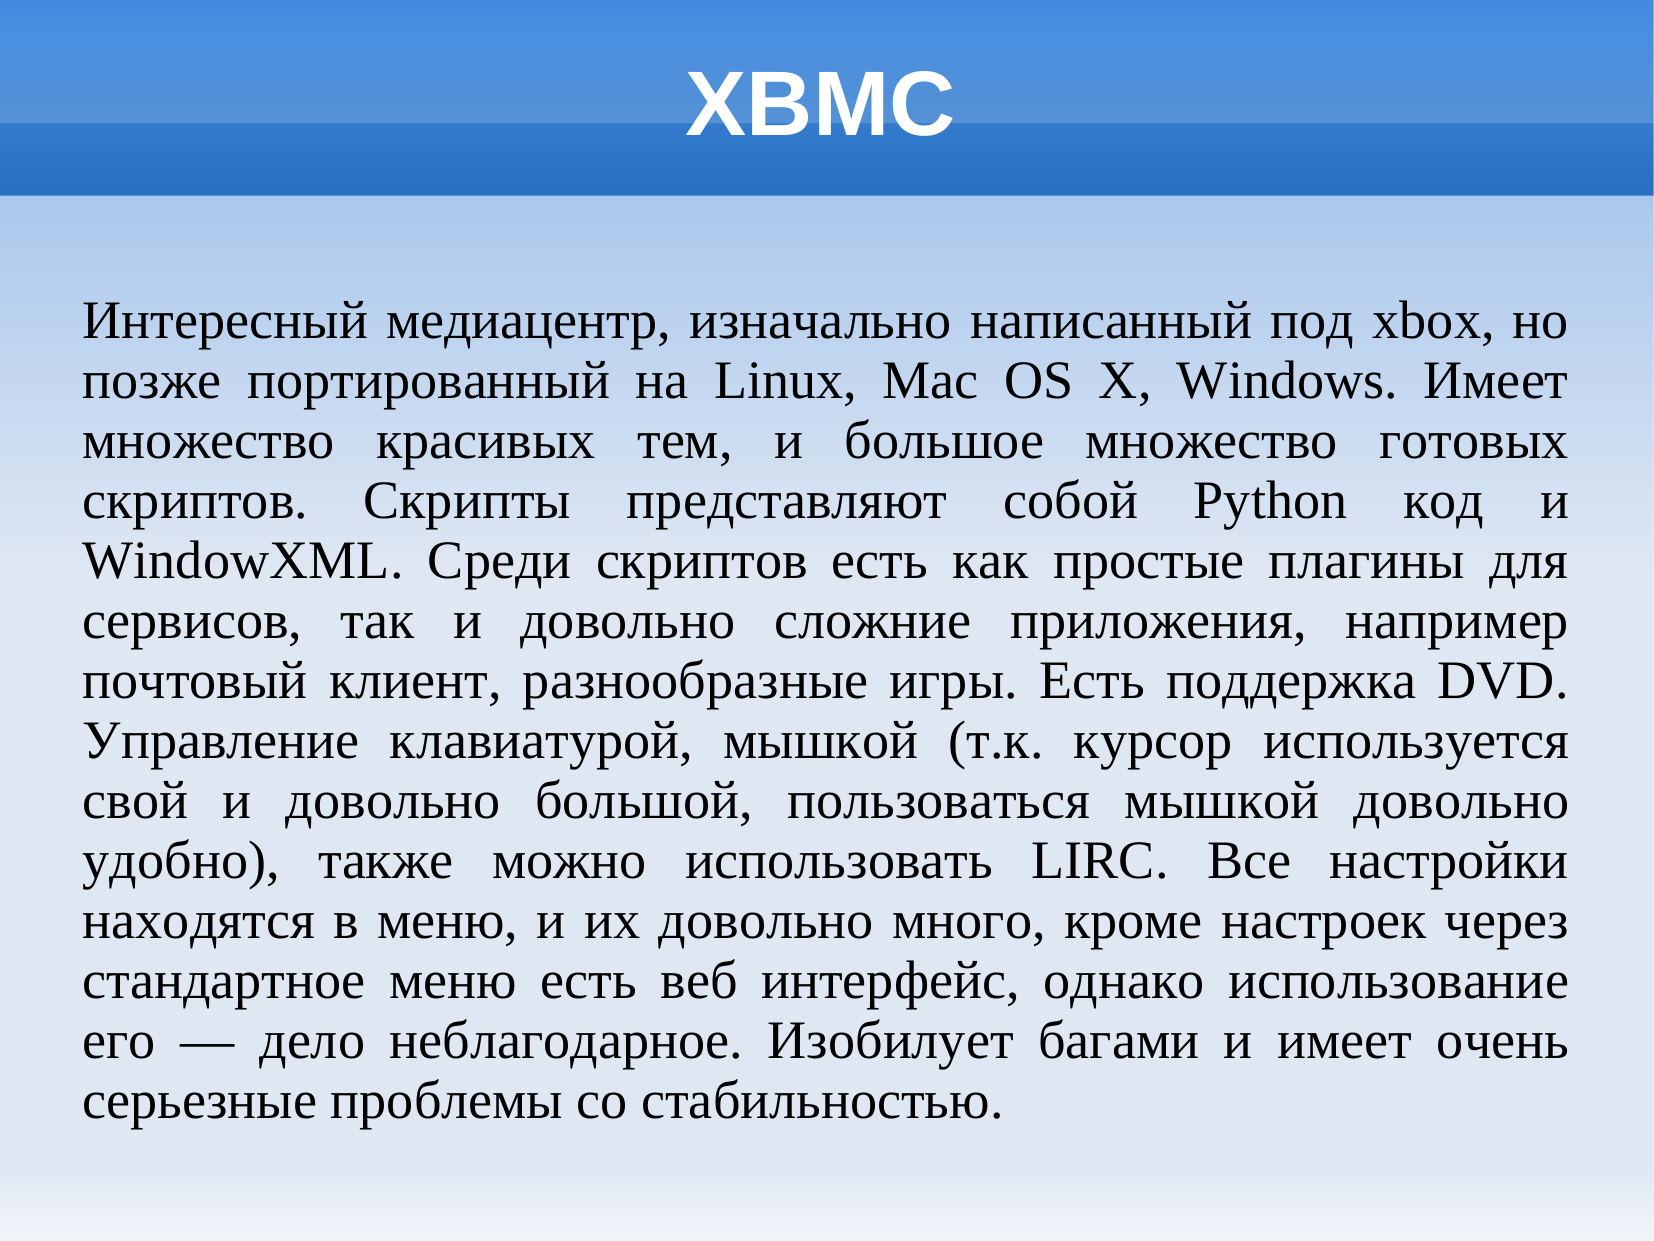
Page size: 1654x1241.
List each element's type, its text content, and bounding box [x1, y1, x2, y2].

list Интересный медиацентр, изначально написанный под xbox, но позже портированный на Linux, Mac OS X, Windows. Имеет множество красивых тем, и большое множество готовых скриптов. Скрипты представляют собой Python код и WindowXML. Среди скриптов есть как простые плагины для сервисов, так и довольно сложние приложения, например почтовый клиент, разнообразные игры. Есть поддержка DVD. Управление клавиатурой, мышкой (т.к. курсор используется свой и довольно большой, пользоваться мышкой довольно удобно), также можно использовать LIRC. Все настройки находятся в меню, и их довольно много, кроме настроек через стандартное меню есть веб интерфейс, однако использование его ― дело неблагодарное. Изобилует багами и имеет очень серьезные проблемы со стабильностью. [82, 290, 1571, 1131]
picture [0, 0, 1654, 1241]
title XBMC [76, 7, 1565, 200]
